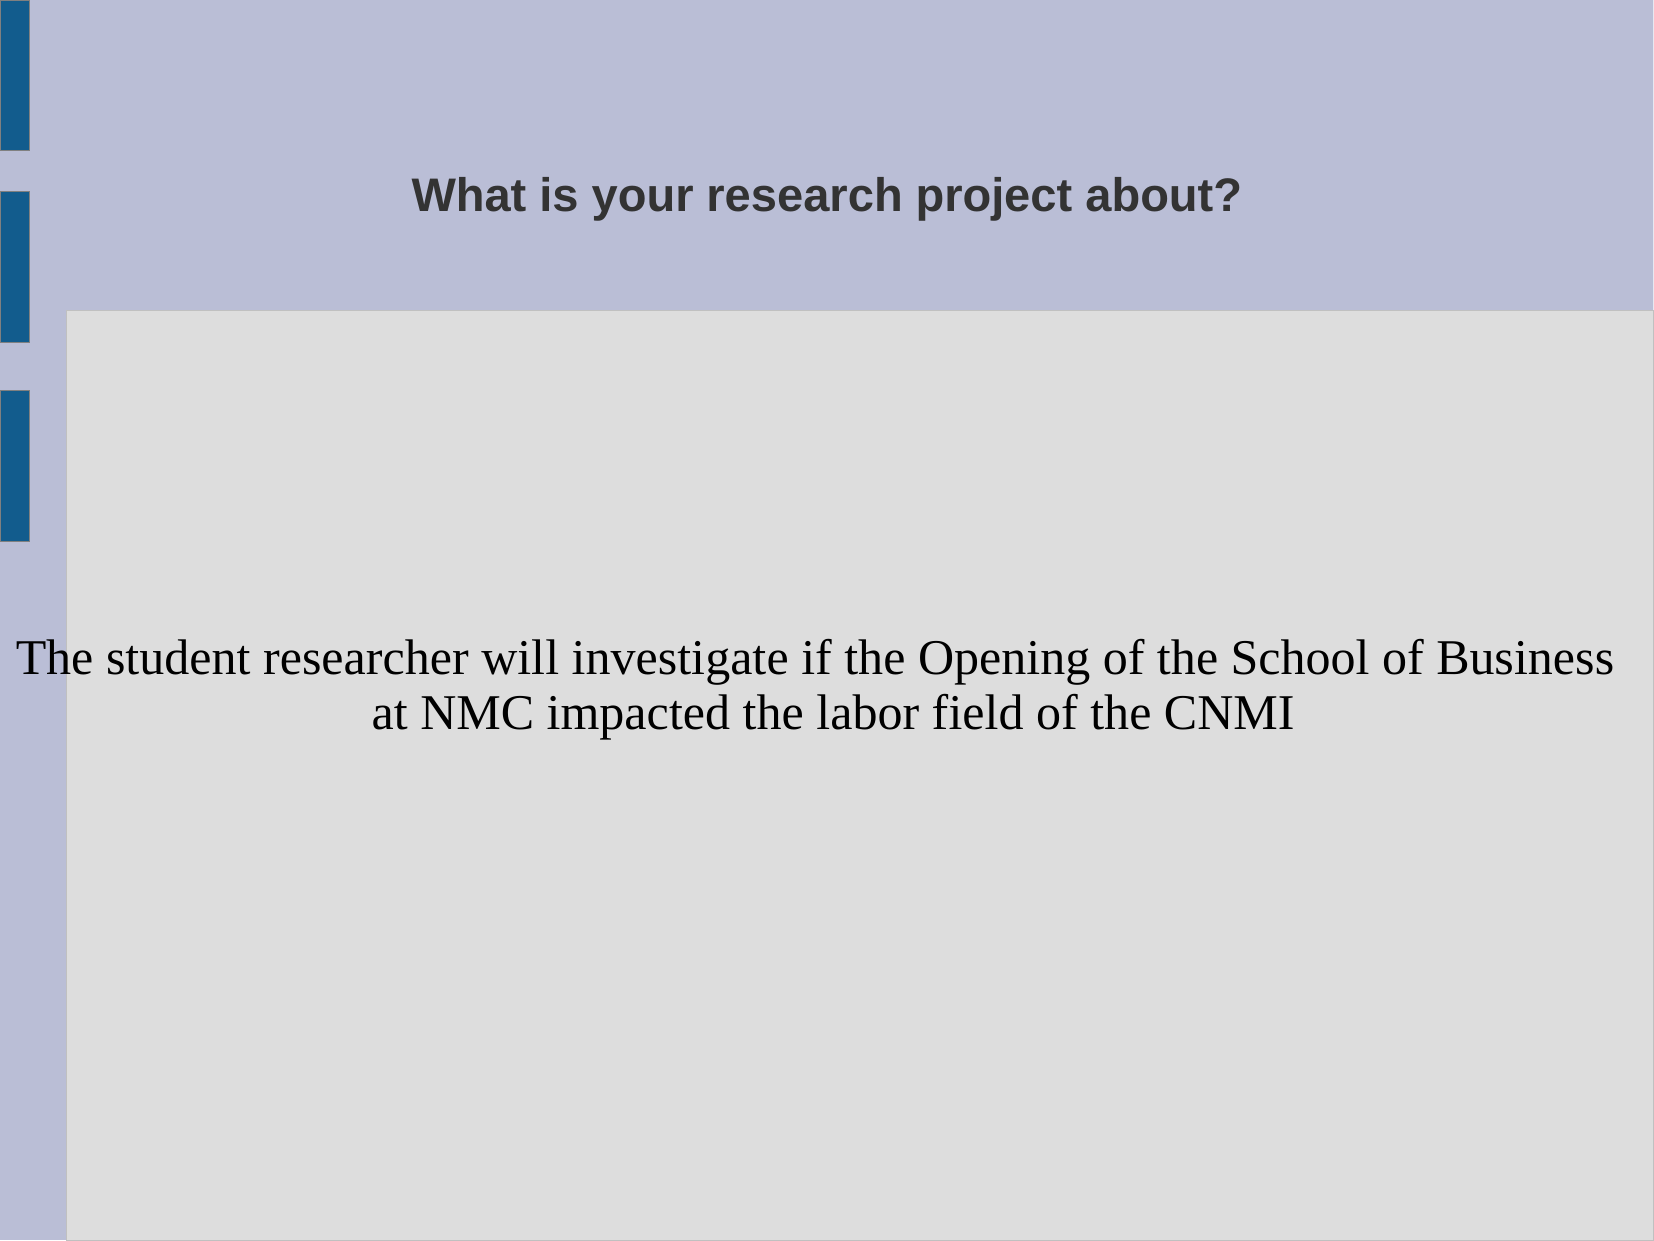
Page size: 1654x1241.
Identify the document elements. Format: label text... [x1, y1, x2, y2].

subtitle The student researcher will investigate if the Opening of the School of Business at NMC impacted the labor field of the CNMI [0, 270, 1636, 991]
title What is your research project about? [121, 91, 1534, 270]
